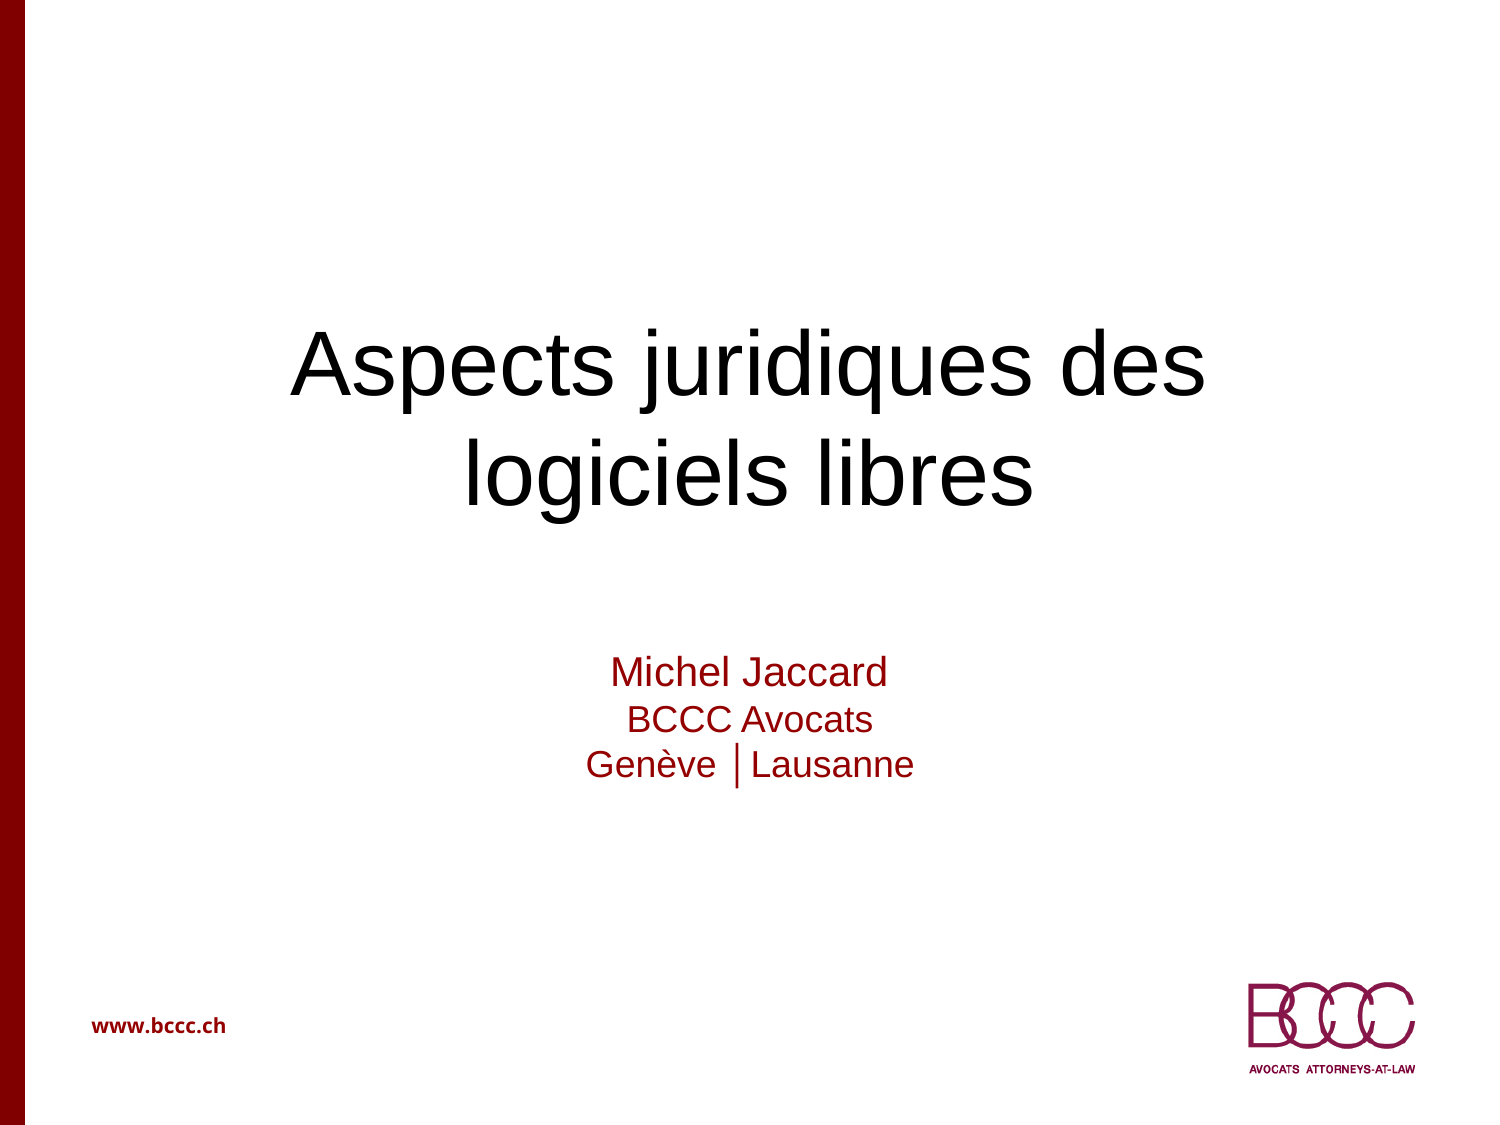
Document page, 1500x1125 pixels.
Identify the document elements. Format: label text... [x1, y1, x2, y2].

picture [1246, 981, 1416, 1075]
title Aspects juridiques des logiciels libres [112, 296, 1388, 642]
text_box Michel Jaccard BCCC Avocats Genève │Lausanne [225, 637, 1276, 926]
